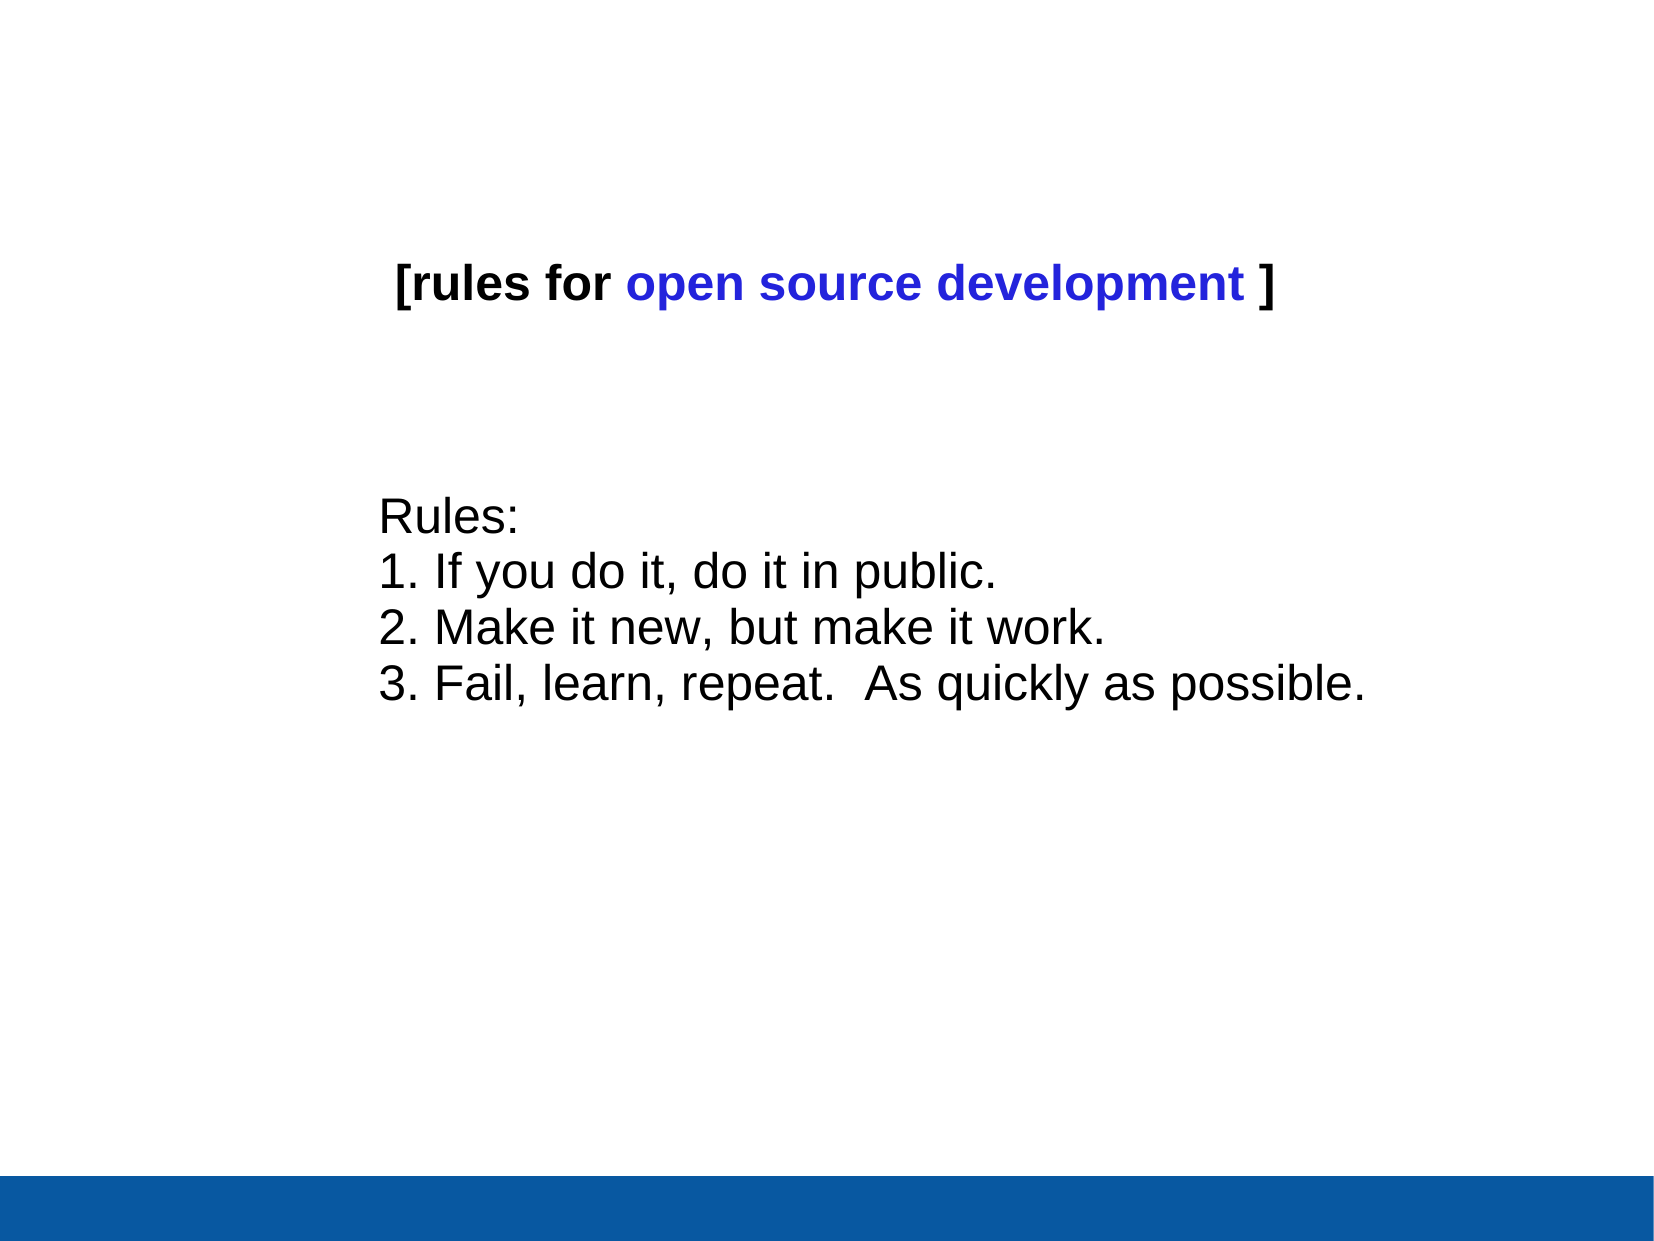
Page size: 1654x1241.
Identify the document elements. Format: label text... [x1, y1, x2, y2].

text_box [rules for open source development ] [394, 254, 1278, 311]
picture [0, 1176, 1654, 1241]
text_box Rules: 1. If you do it, do it in public. 2. Make it new, but make it work. 3. Fail, learn, repeat. As quickly as possible. [378, 487, 1367, 711]
